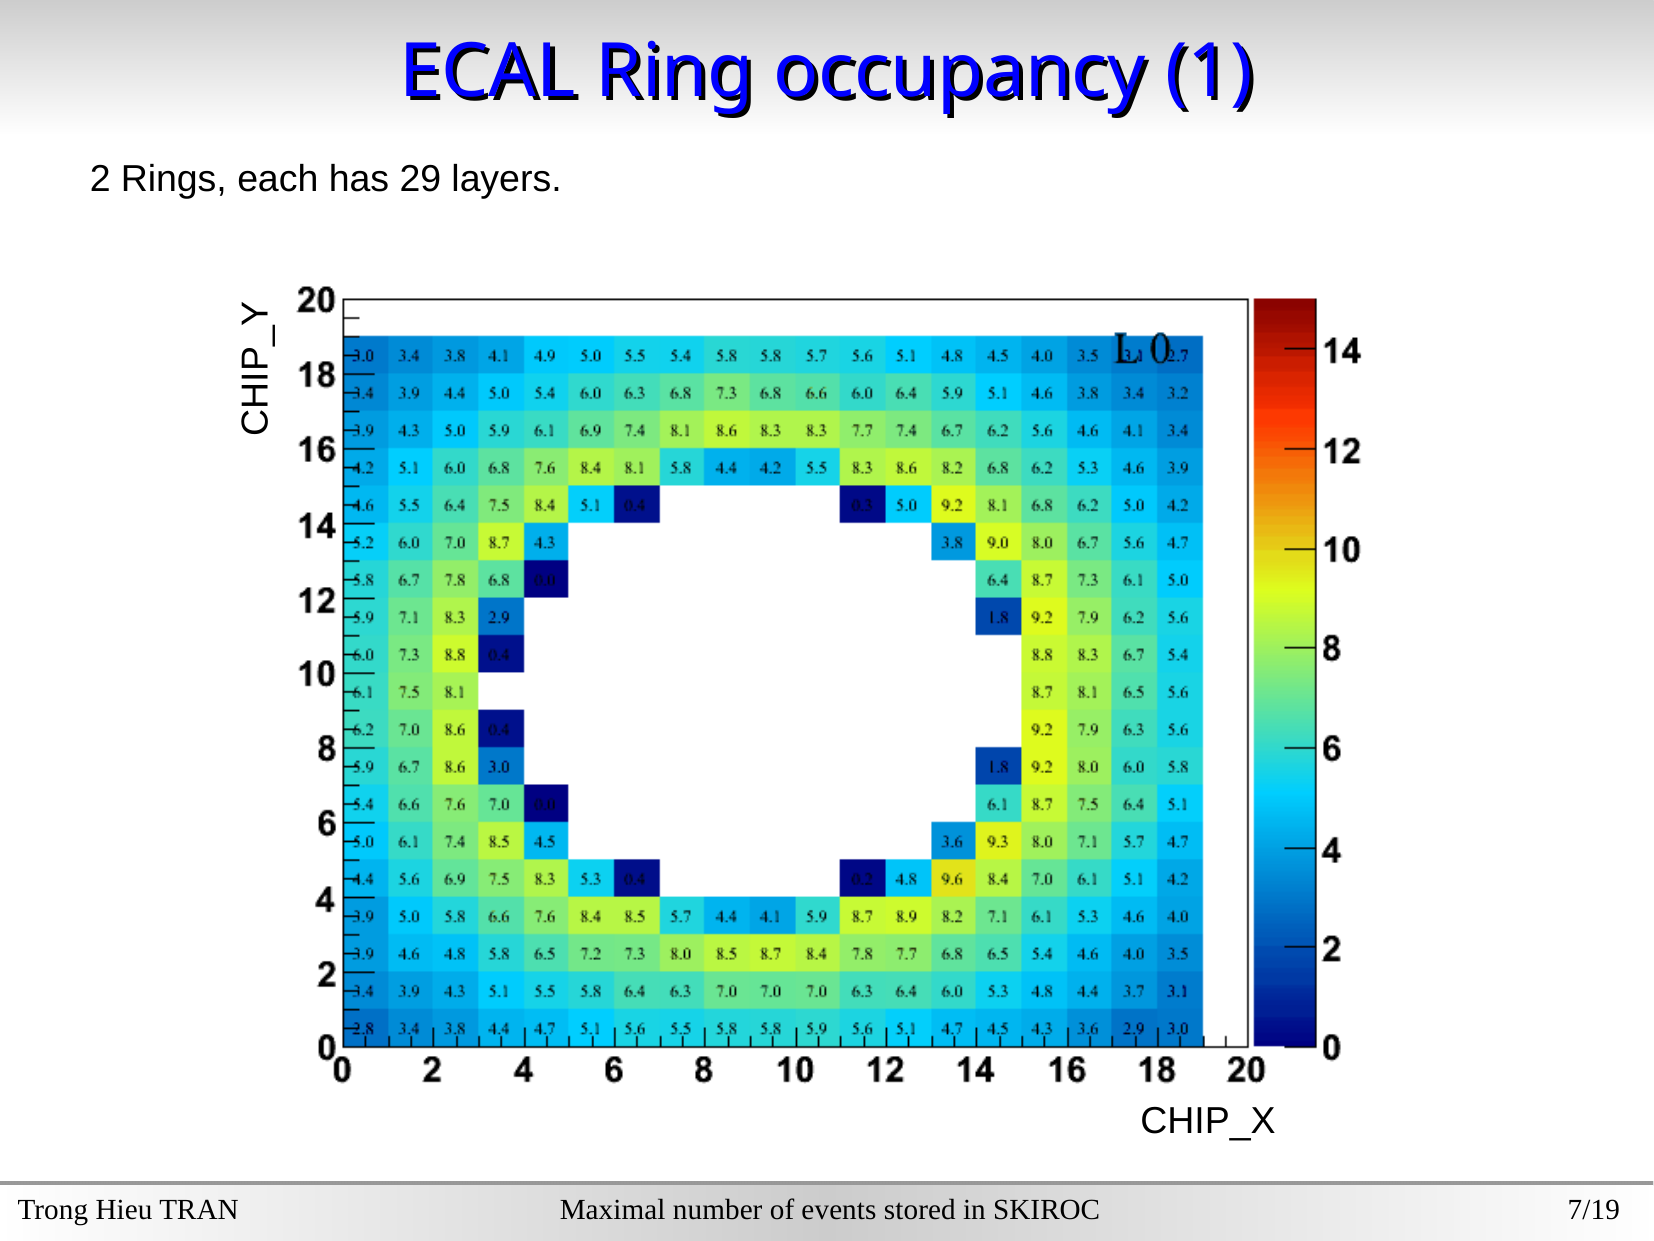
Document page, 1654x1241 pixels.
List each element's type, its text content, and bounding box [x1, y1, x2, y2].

title ECAL Ring occupancy (1) [0, 0, 1654, 136]
picture [168, 202, 1519, 1174]
text_box 2 Rings, each has 29 layers. [75, 150, 1546, 207]
text_box CHIP_Y [226, 256, 283, 452]
text_box CHIP_X [1125, 1091, 1321, 1149]
